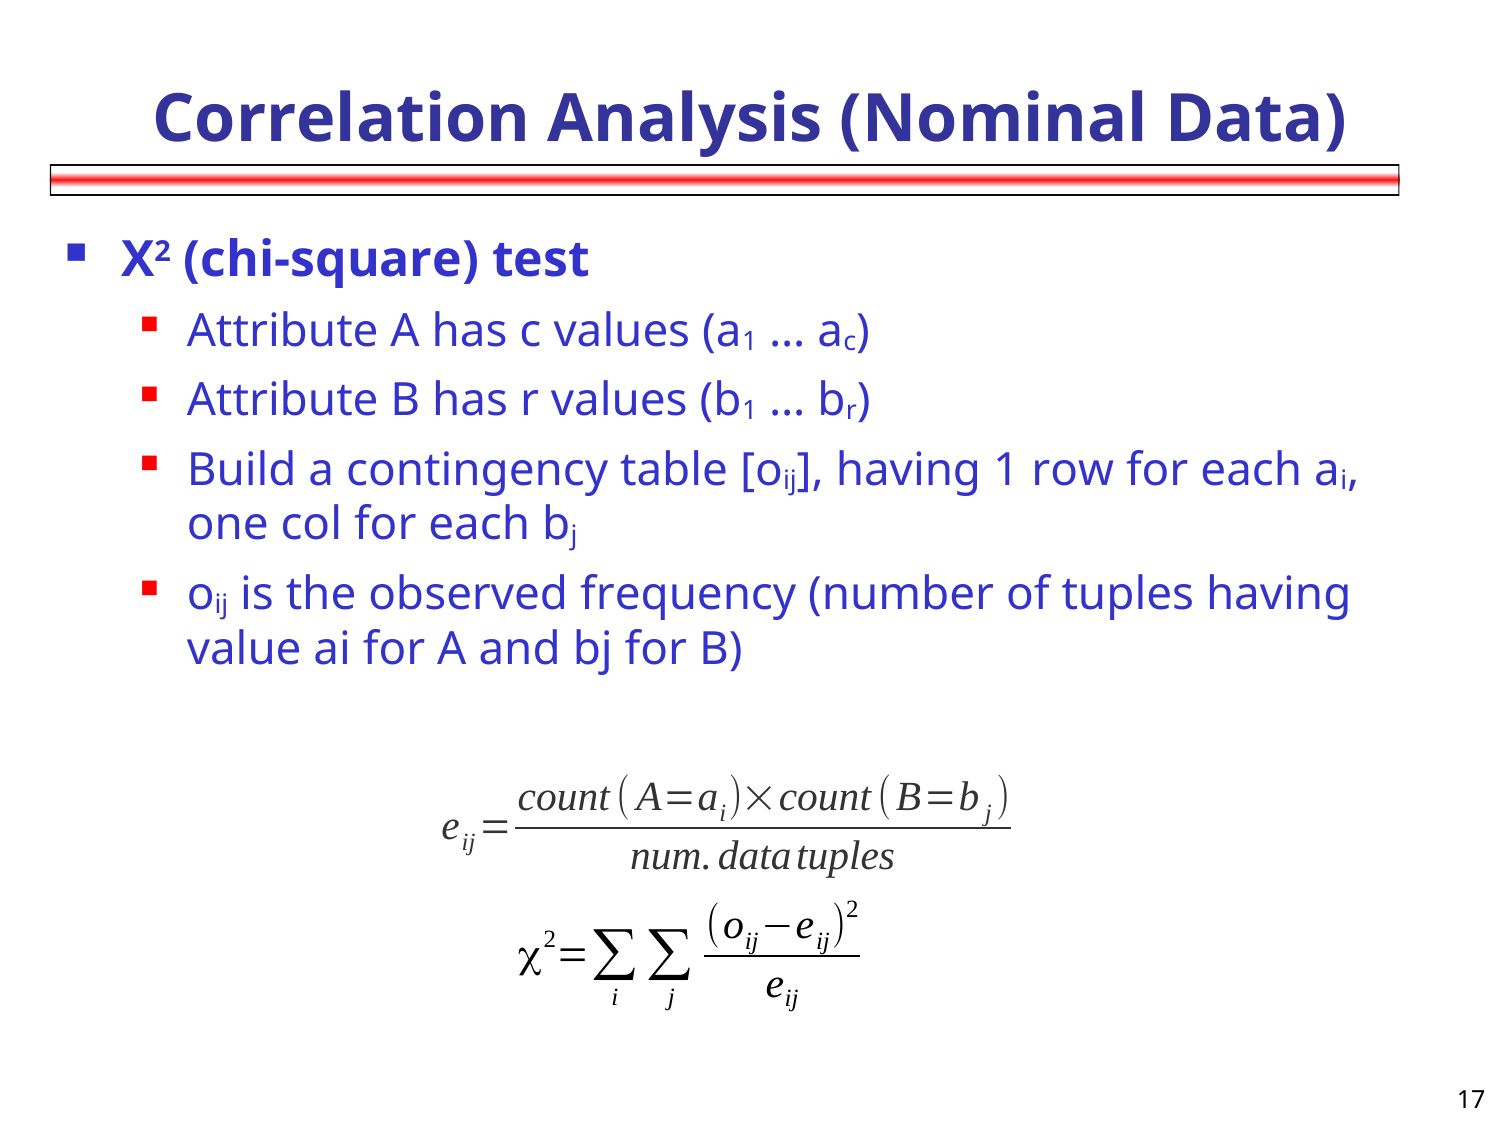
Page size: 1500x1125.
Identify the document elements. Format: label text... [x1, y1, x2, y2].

list Χ2 (chi-square) test Attribute A has c values (a1 … ac) Attribute B has r values (b1 … br) Build a contingency table [oij], having 1 row for each ai, one col for each bj oij is the observed frequency (number of tuples having value ai for A and bj for B) [49, 212, 1425, 1063]
text_box <number> [1187, 1062, 1500, 1125]
chart [435, 772, 1019, 878]
chart [510, 896, 869, 1012]
title Correlation Analysis (Nominal Data) [0, 62, 1500, 163]
